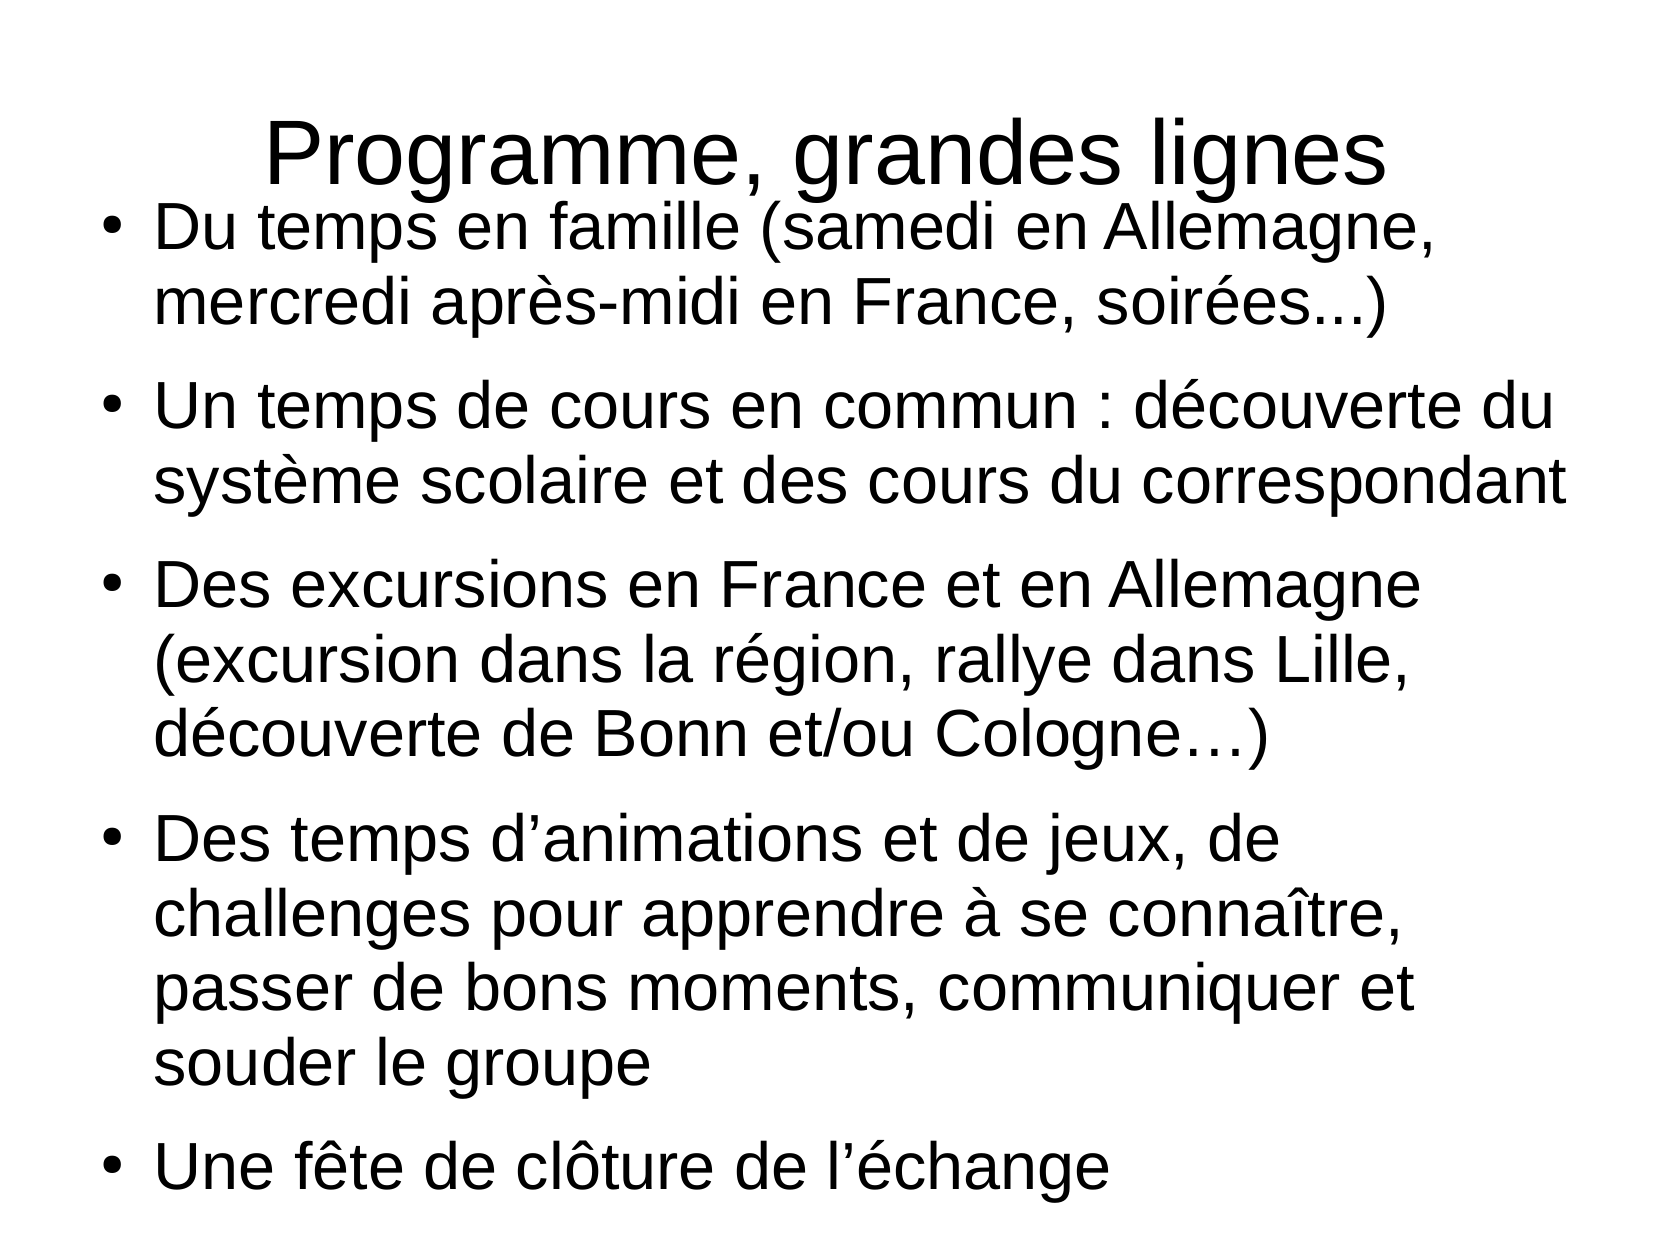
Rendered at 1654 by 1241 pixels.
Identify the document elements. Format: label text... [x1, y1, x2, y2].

list Du temps en famille (samedi en Allemagne, mercredi après-midi en France, soirées...) Un temps de cours en commun : découverte du système scolaire et des cours du correspondant Des excursions en France et en Allemagne (excursion dans la région, rallye dans Lille, découverte de Bonn et/ou Cologne…) Des temps d’animations et de jeux, de challenges pour apprendre à se connaître, passer de bons moments, communiquer et souder le groupe Une fête de clôture de l’échange [82, 188, 1619, 1234]
title Programme, grandes lignes [82, 49, 1571, 188]
